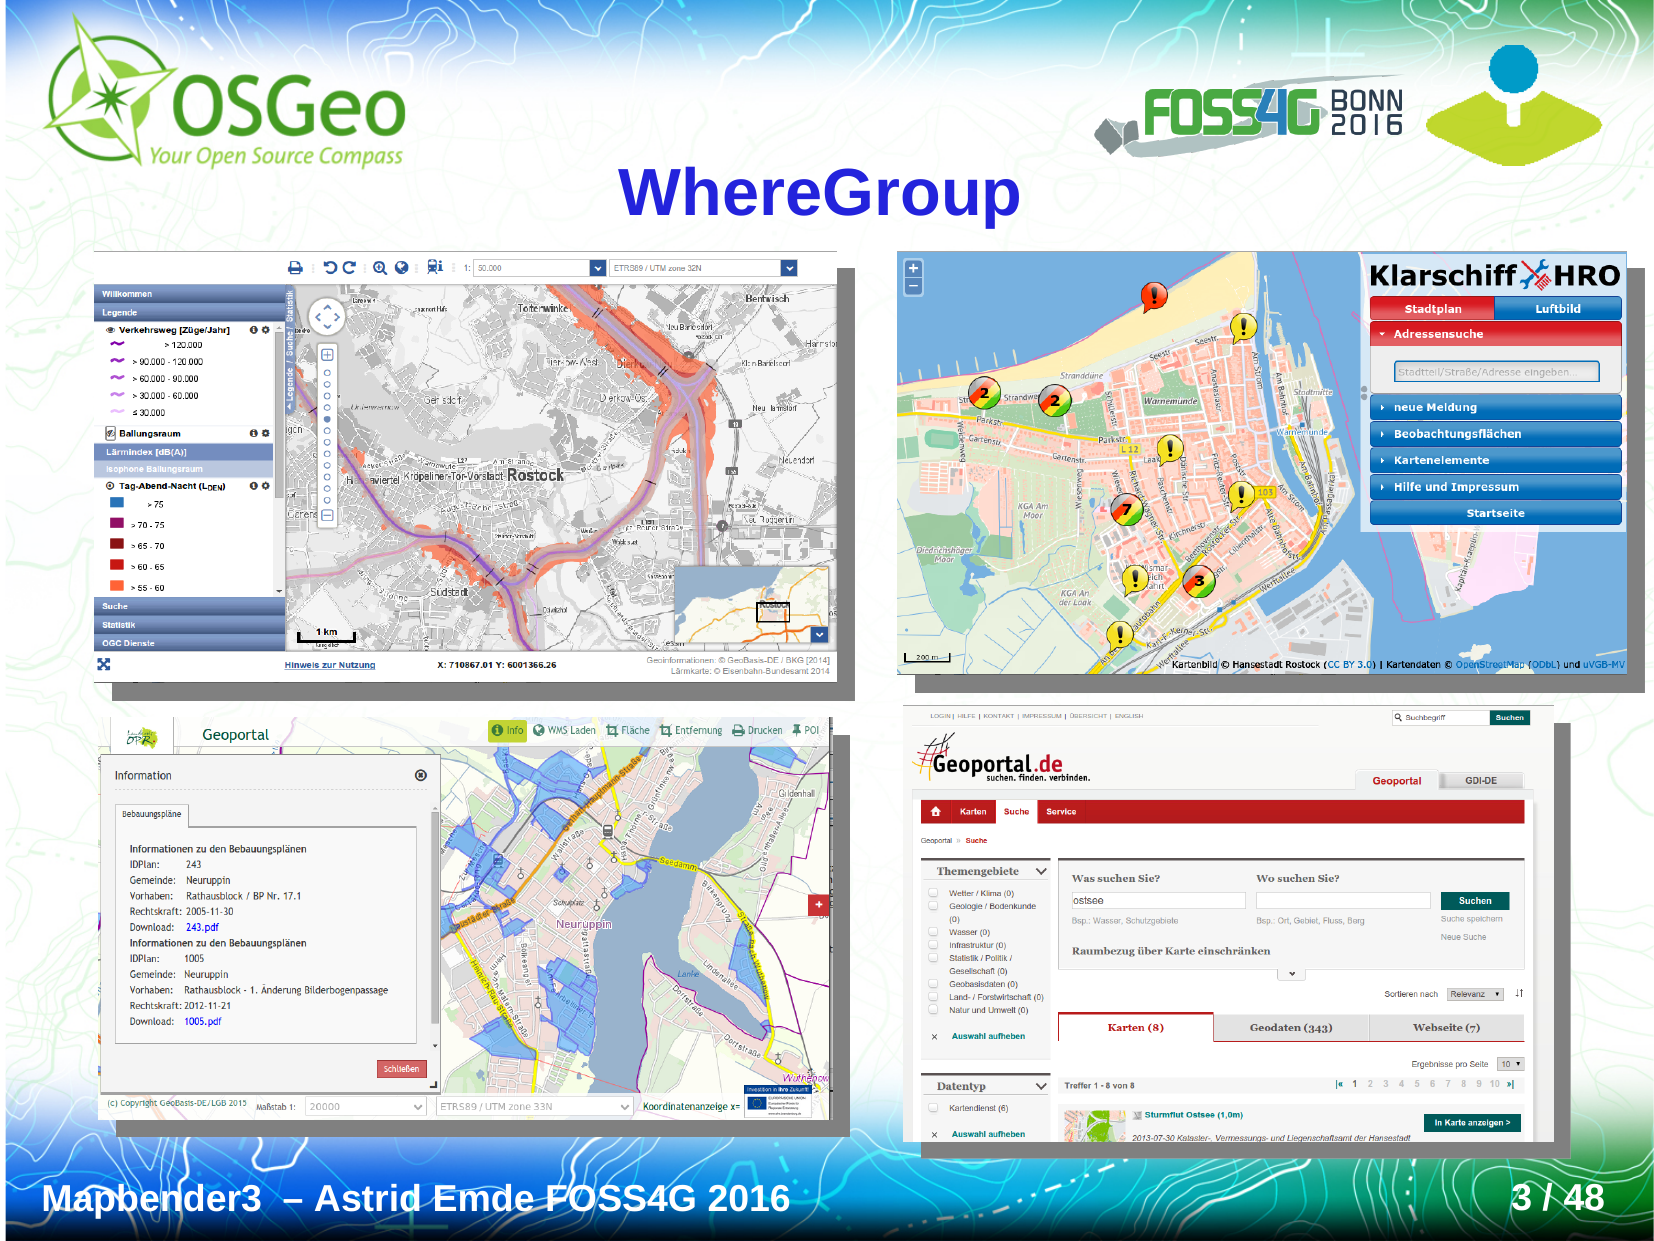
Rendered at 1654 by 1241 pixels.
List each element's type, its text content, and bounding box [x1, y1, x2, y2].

picture [5, 0, 1654, 1241]
title WhereGroup [76, 118, 1565, 266]
